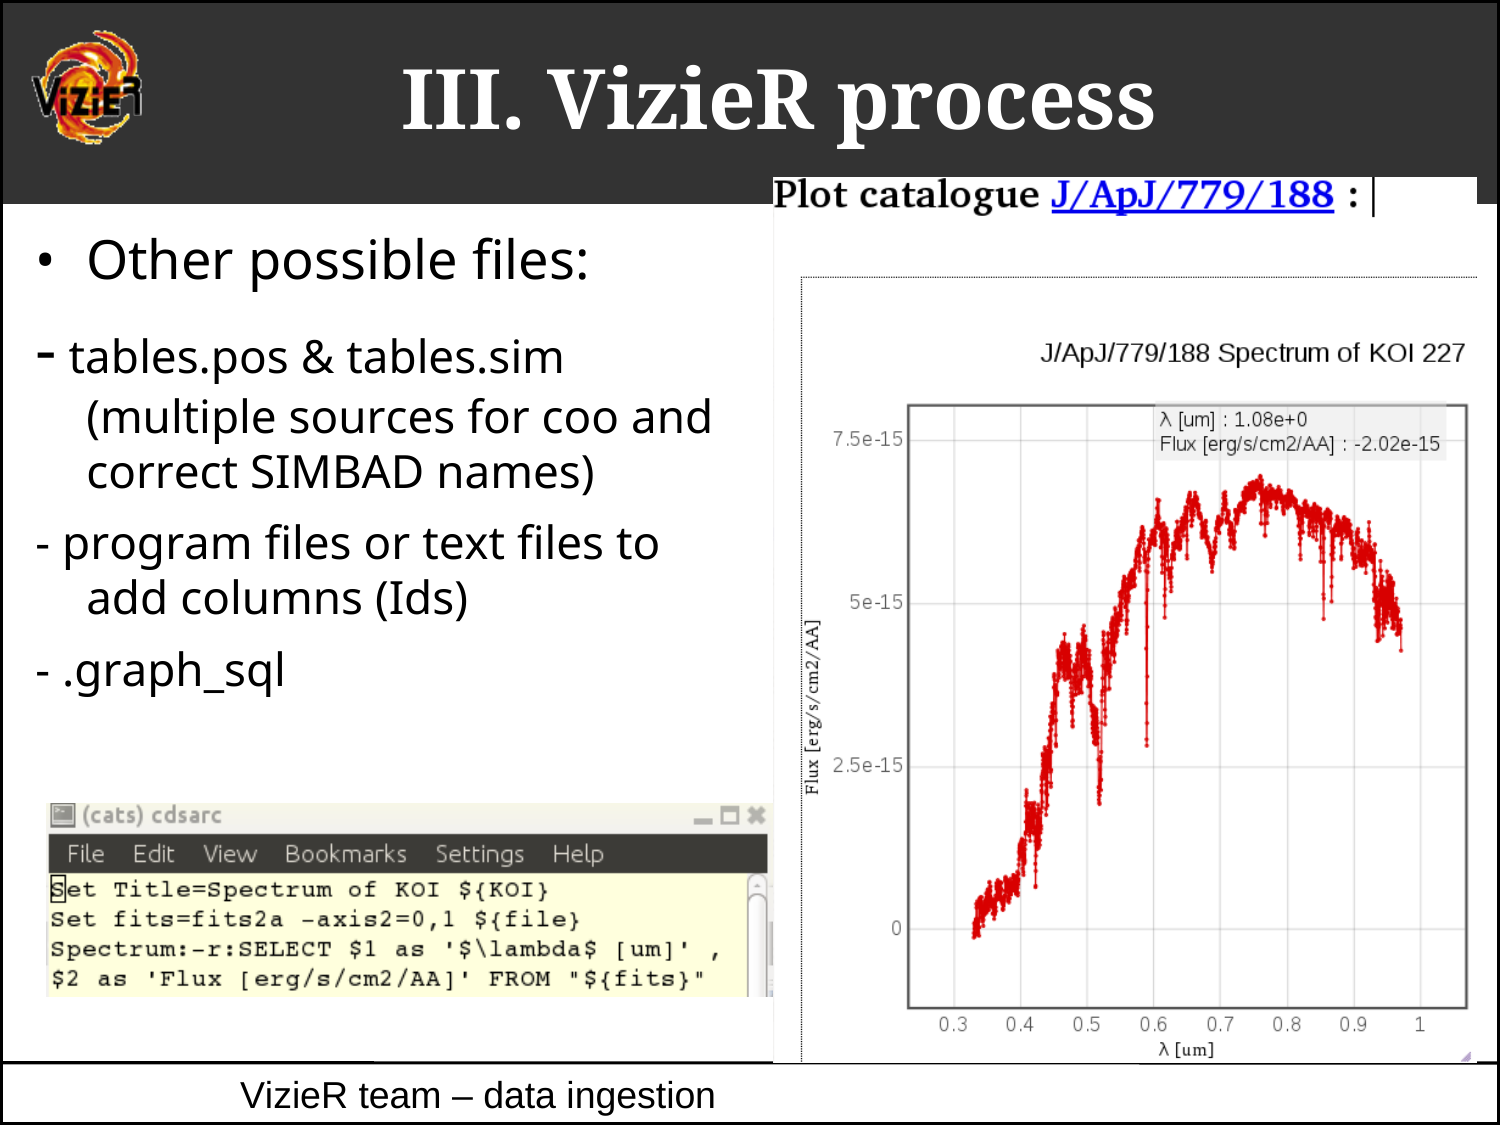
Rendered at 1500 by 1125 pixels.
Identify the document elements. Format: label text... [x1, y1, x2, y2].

picture [29, 29, 129, 148]
picture [46, 177, 1477, 1063]
list Other possible files: - tables.pos & tables.sim (multiple sources for coo and correct SIMBAD names)‏ - program files or text files to add columns (Ids)‏ - .graph_sql [35, 225, 721, 935]
title III. VizieR process [129, 0, 1430, 192]
